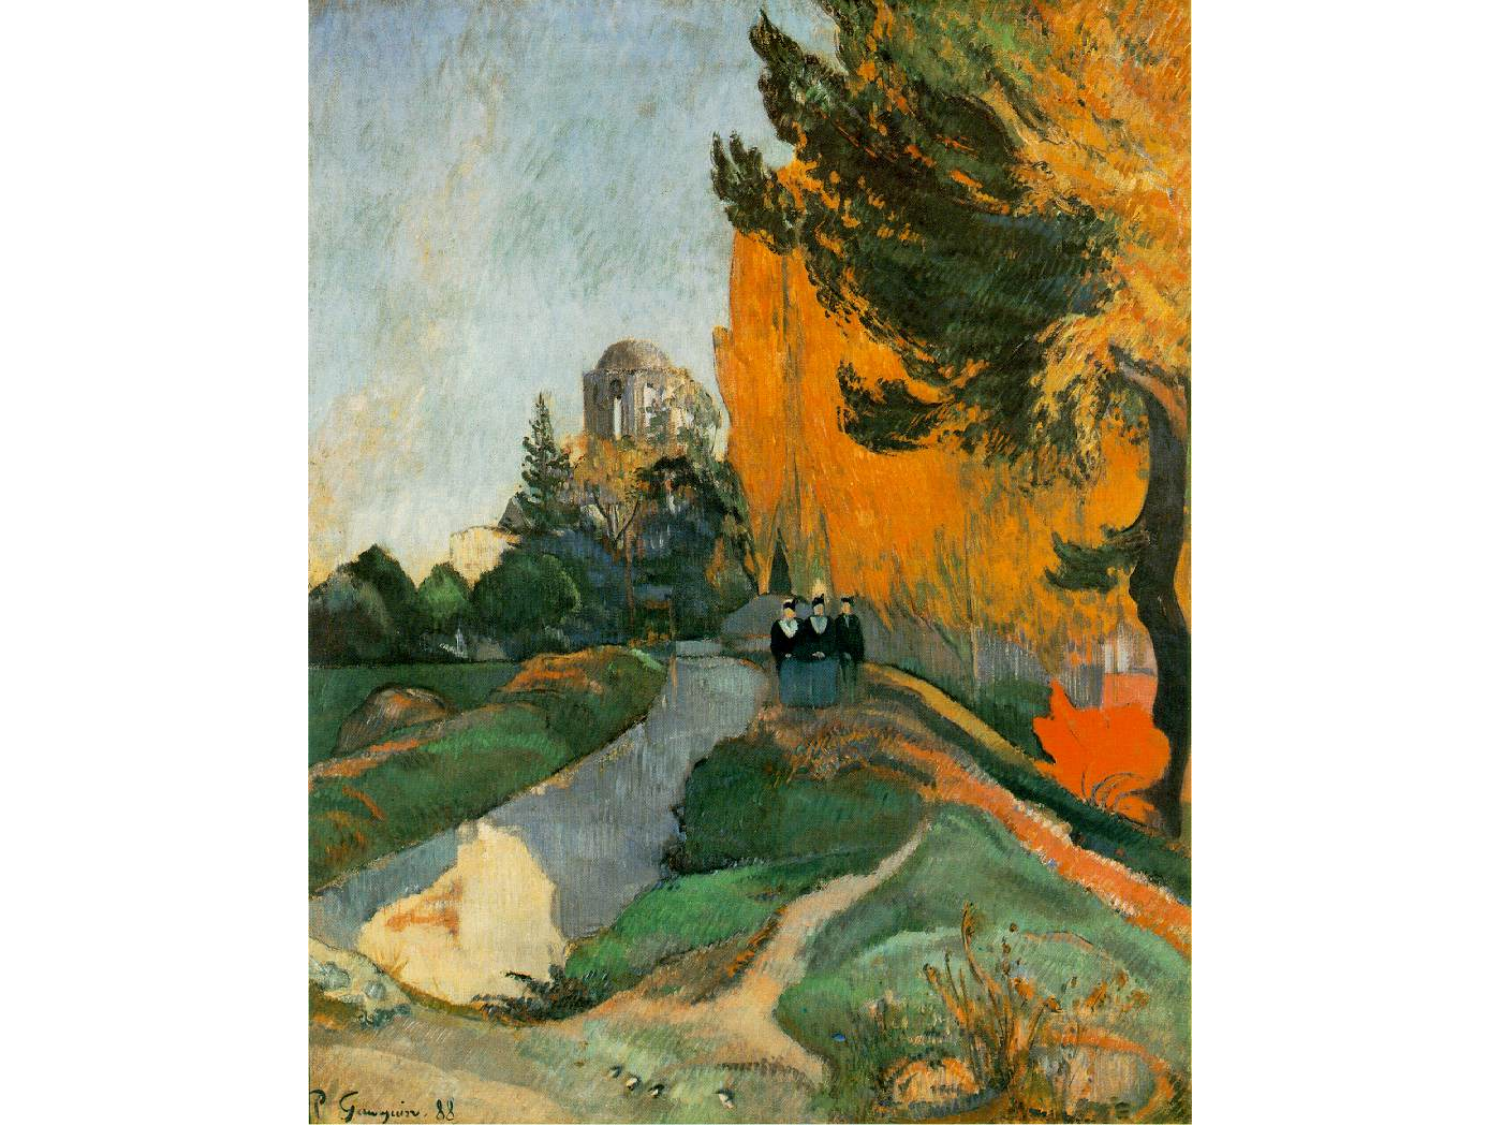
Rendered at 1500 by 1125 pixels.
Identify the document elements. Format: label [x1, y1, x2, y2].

picture [308, 0, 1192, 1125]
